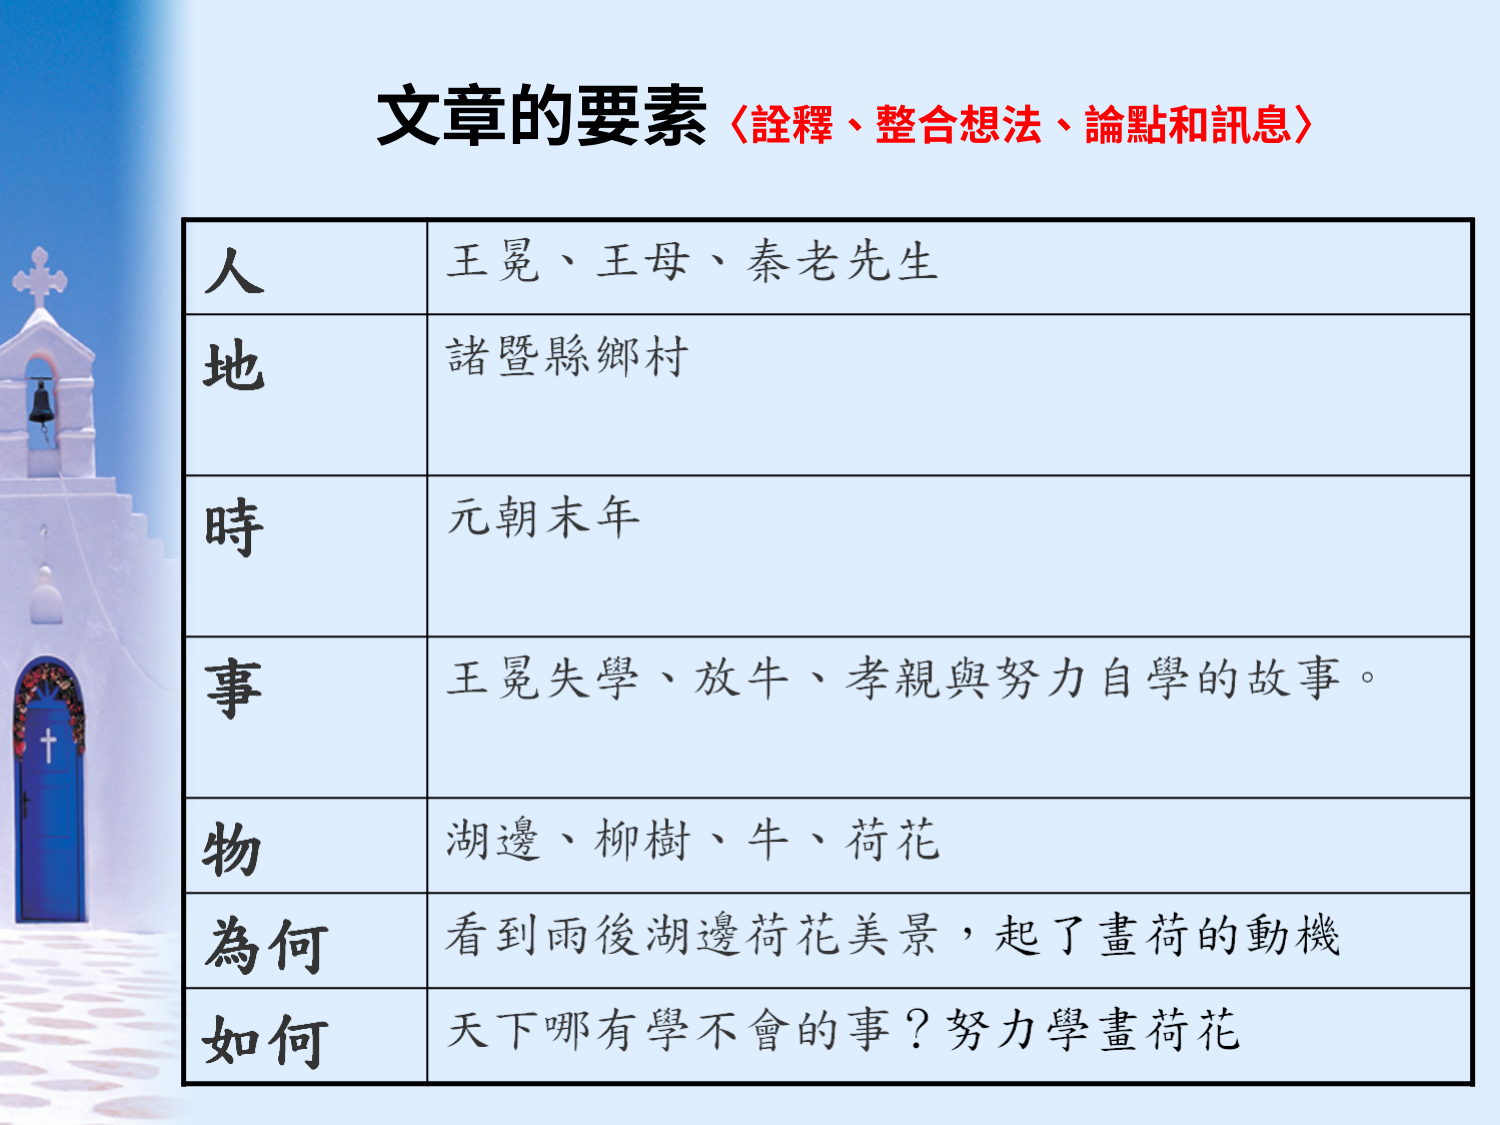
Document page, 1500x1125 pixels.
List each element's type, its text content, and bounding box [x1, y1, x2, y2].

text_box 文章的要素〈詮釋、整合想法、論點和訊息〉 [360, 66, 1389, 162]
picture [0, 0, 1500, 1125]
